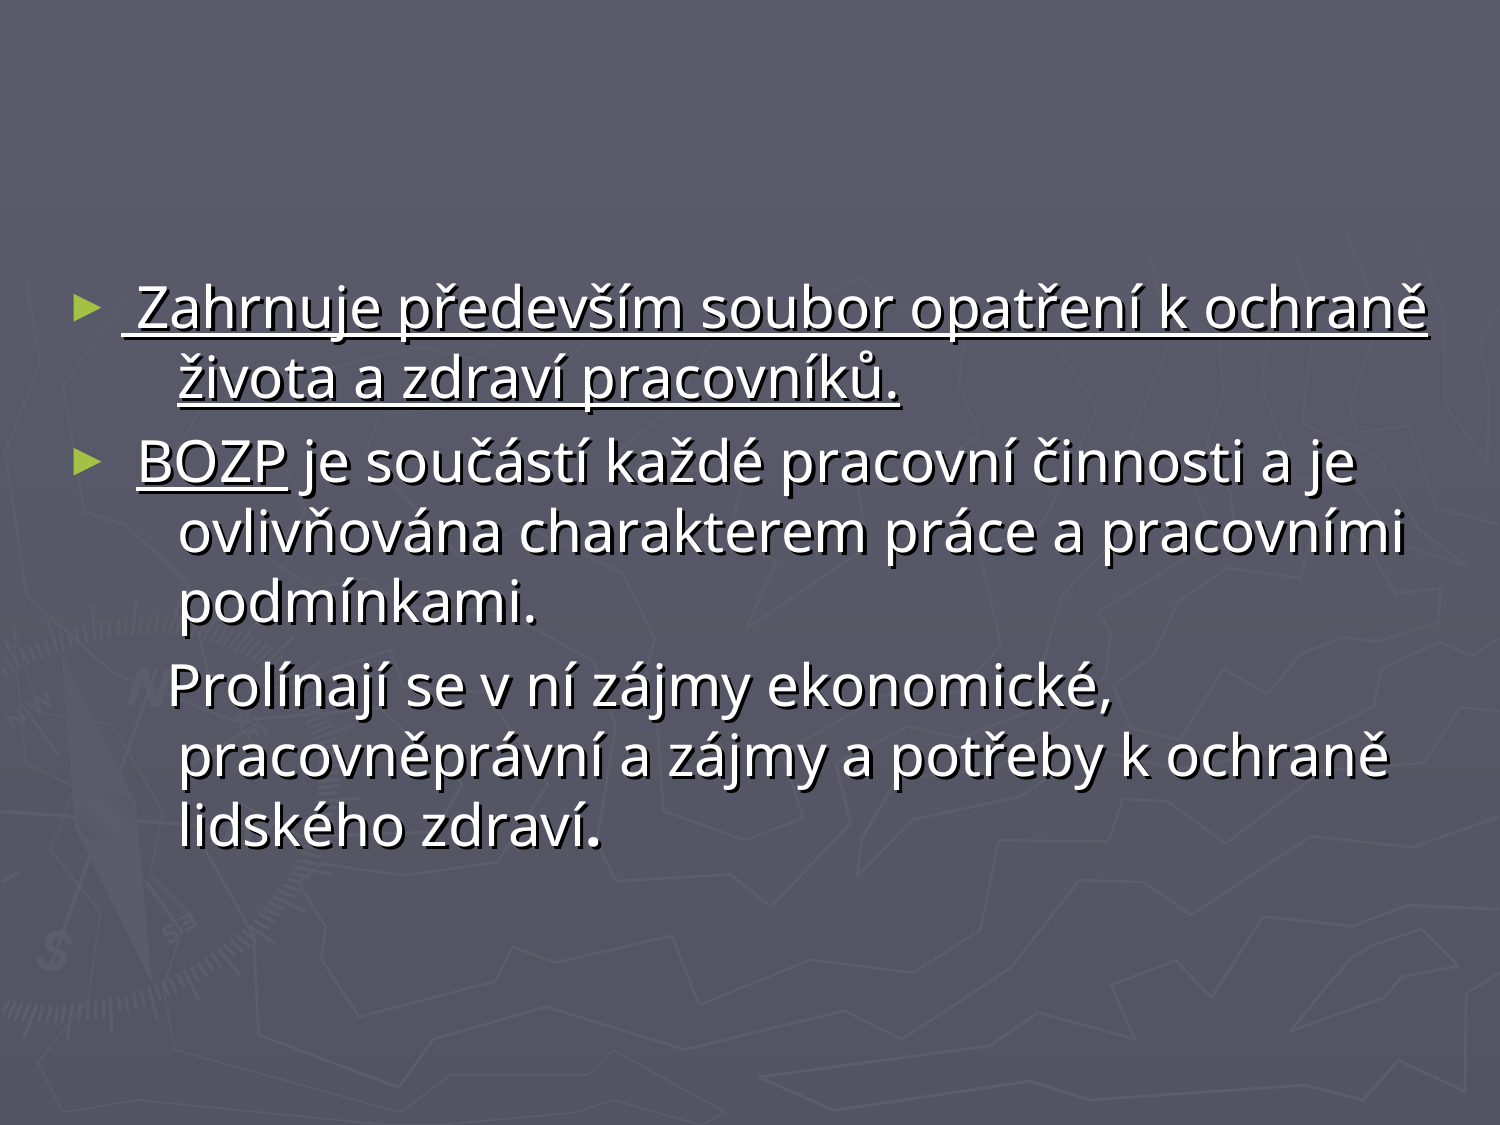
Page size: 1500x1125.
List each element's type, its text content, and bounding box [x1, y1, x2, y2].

list Zahrnuje především soubor opatření k ochraně života a zdraví pracovníků. BOZP je součástí každé pracovní činnosti a je ovlivňována charakterem práce a pracovními podmínkami. Prolínají se v ní zájmy ekonomické, pracovněprávní a zájmy a potřeby k ochraně lidského zdraví. [49, 262, 1451, 1001]
